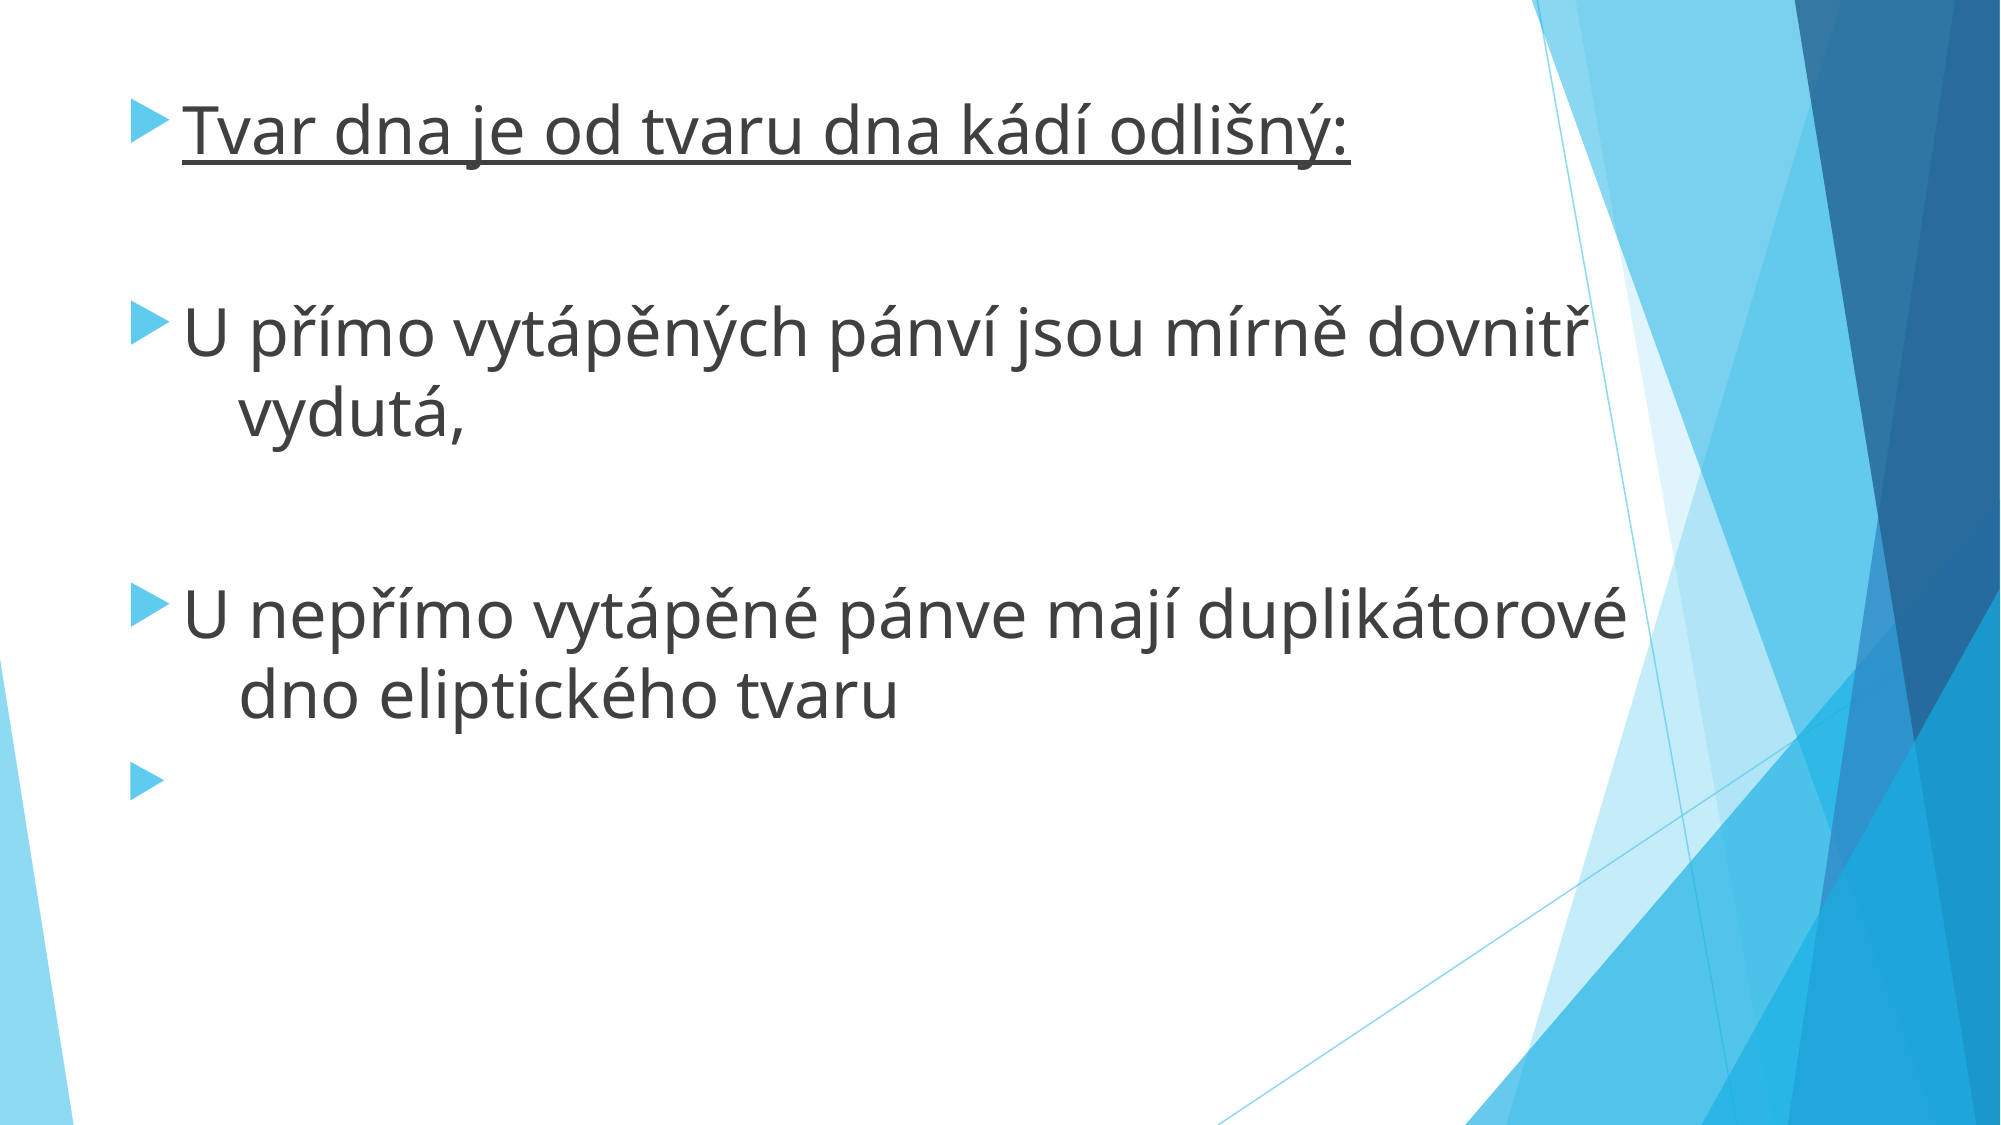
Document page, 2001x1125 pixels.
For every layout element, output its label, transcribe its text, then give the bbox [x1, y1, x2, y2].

list Tvar dna je od tvaru dna kádí odlišný: U přímo vytápěných pánví jsou mírně dovnitř vydutá, U nepřímo vytápěné pánve mají duplikátorové dno eliptického tvaru [111, 80, 1667, 992]
